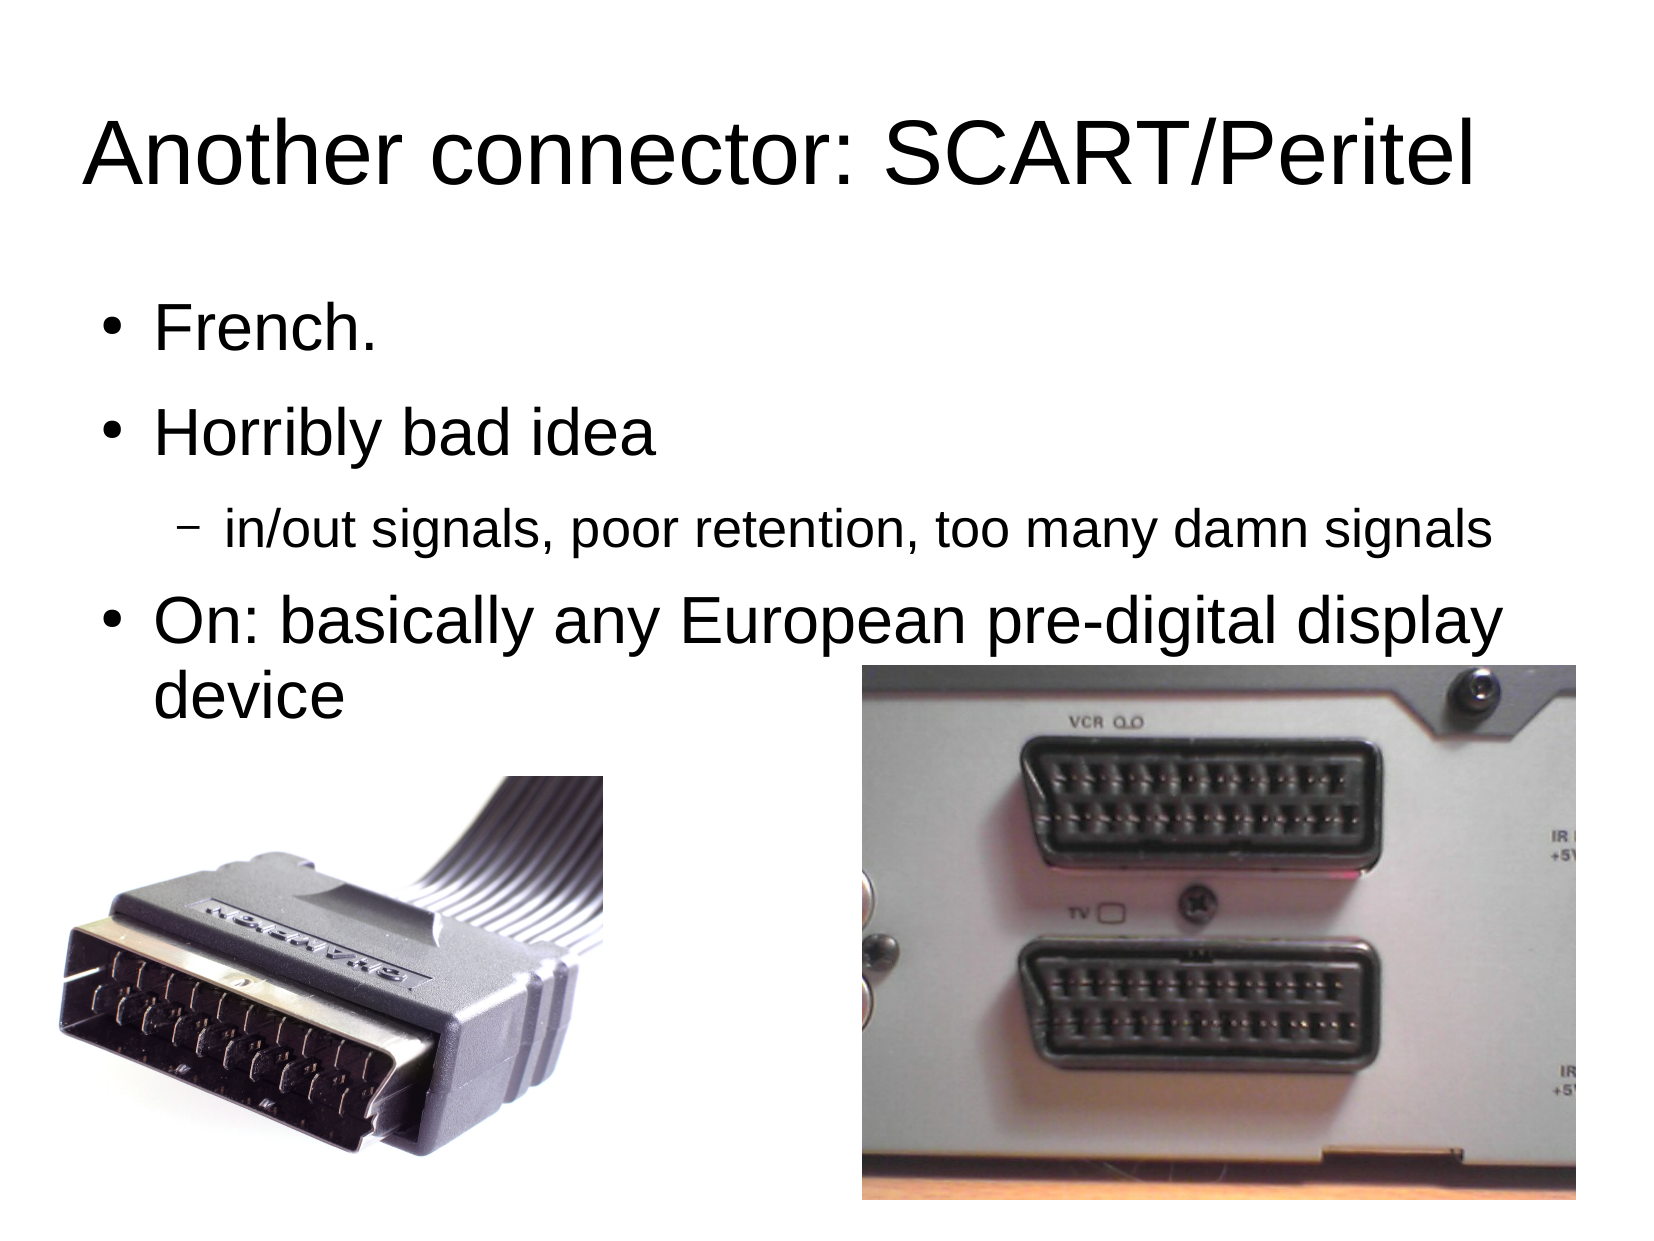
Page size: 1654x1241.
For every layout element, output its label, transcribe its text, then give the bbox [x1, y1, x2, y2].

list French. Horribly bad idea in/out signals, poor retention, too many damn signals On: basically any European pre-digital display device [82, 290, 1571, 1094]
picture [862, 665, 1576, 1201]
picture [37, 776, 603, 1201]
title Another connector: SCART/Peritel [82, 56, 1571, 250]
